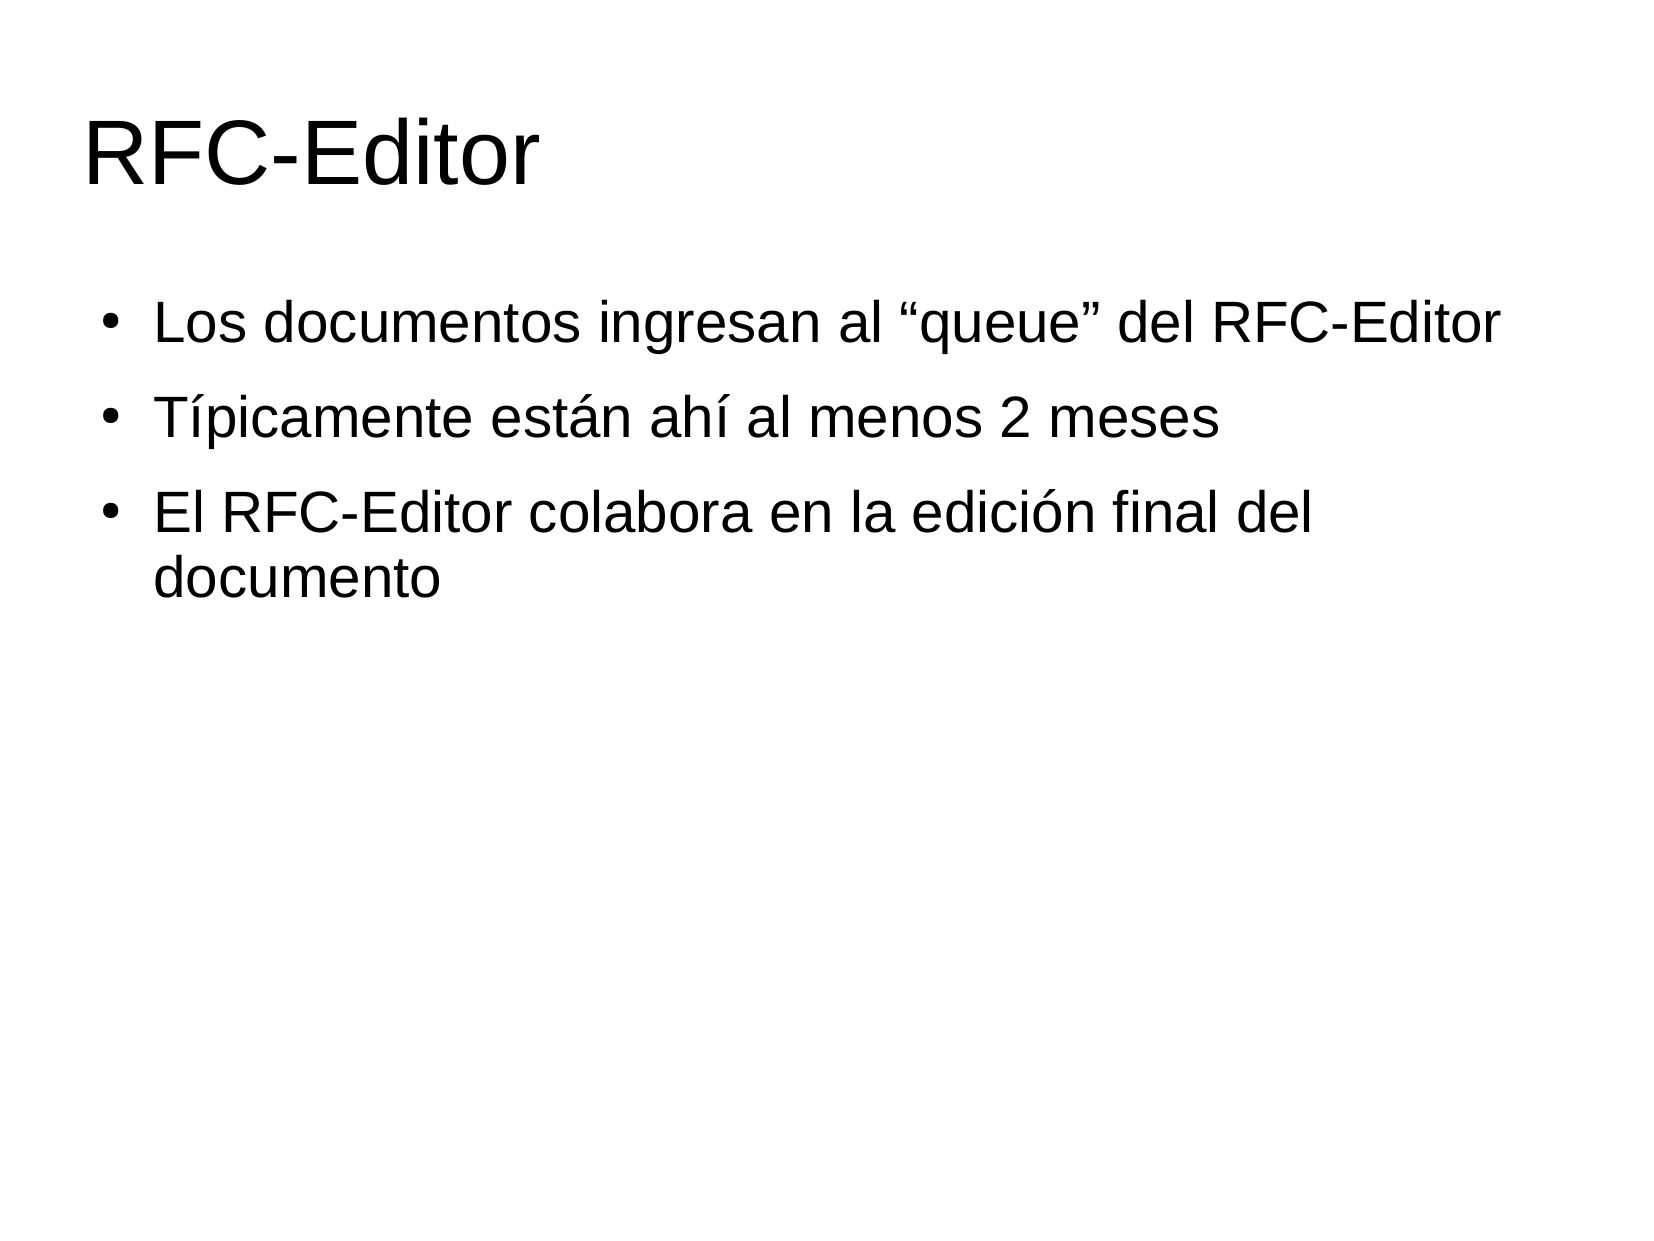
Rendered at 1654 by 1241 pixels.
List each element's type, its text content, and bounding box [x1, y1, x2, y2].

title RFC-Editor [82, 49, 1571, 257]
list Los documentos ingresan al “queue” del RFC-Editor Típicamente están ahí al menos 2 meses El RFC-Editor colabora en la edición final del documento [82, 290, 1538, 1010]
